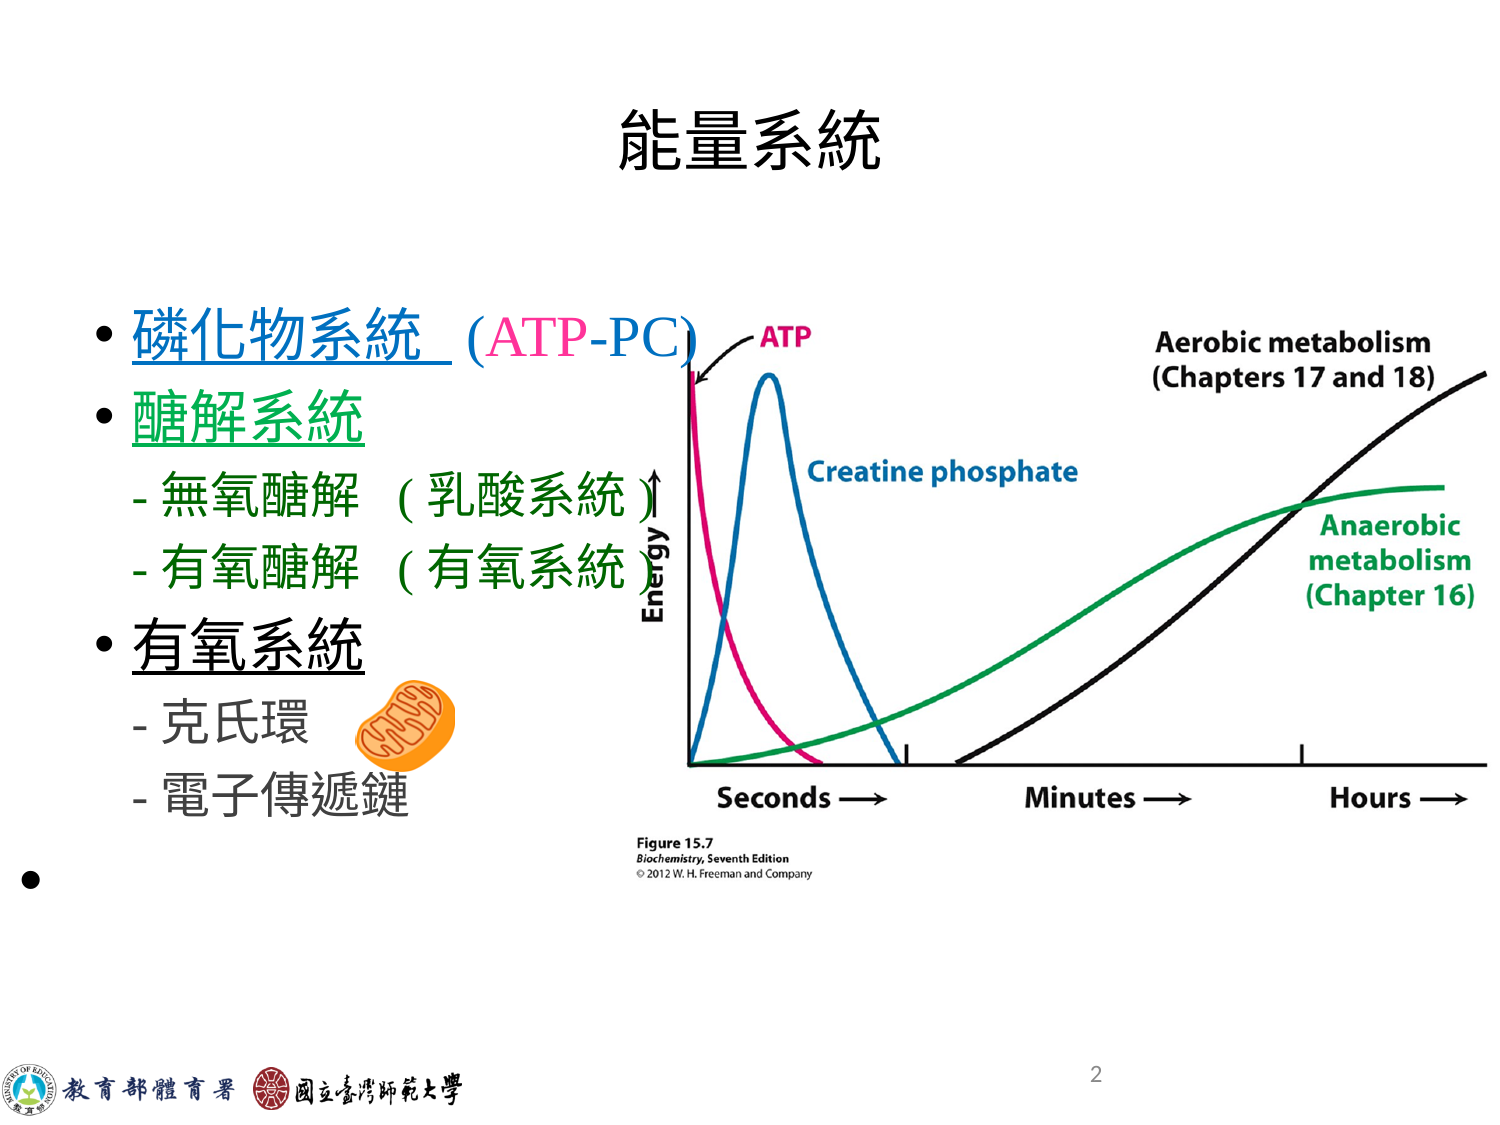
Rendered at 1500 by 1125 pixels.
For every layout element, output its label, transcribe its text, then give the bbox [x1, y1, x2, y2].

picture [751, 314, 1500, 882]
picture [355, 680, 455, 772]
list 磷化物系統 (ATP-PC) 醣解系統 -無氧醣解 (乳酸系統) -有氧醣解 (有氧系統) 有氧系統 -克氏環 -電子傳遞鏈 [4, 290, 751, 1034]
title 能量系統 [75, 45, 1426, 233]
text_box [1074, 1042, 1426, 1103]
